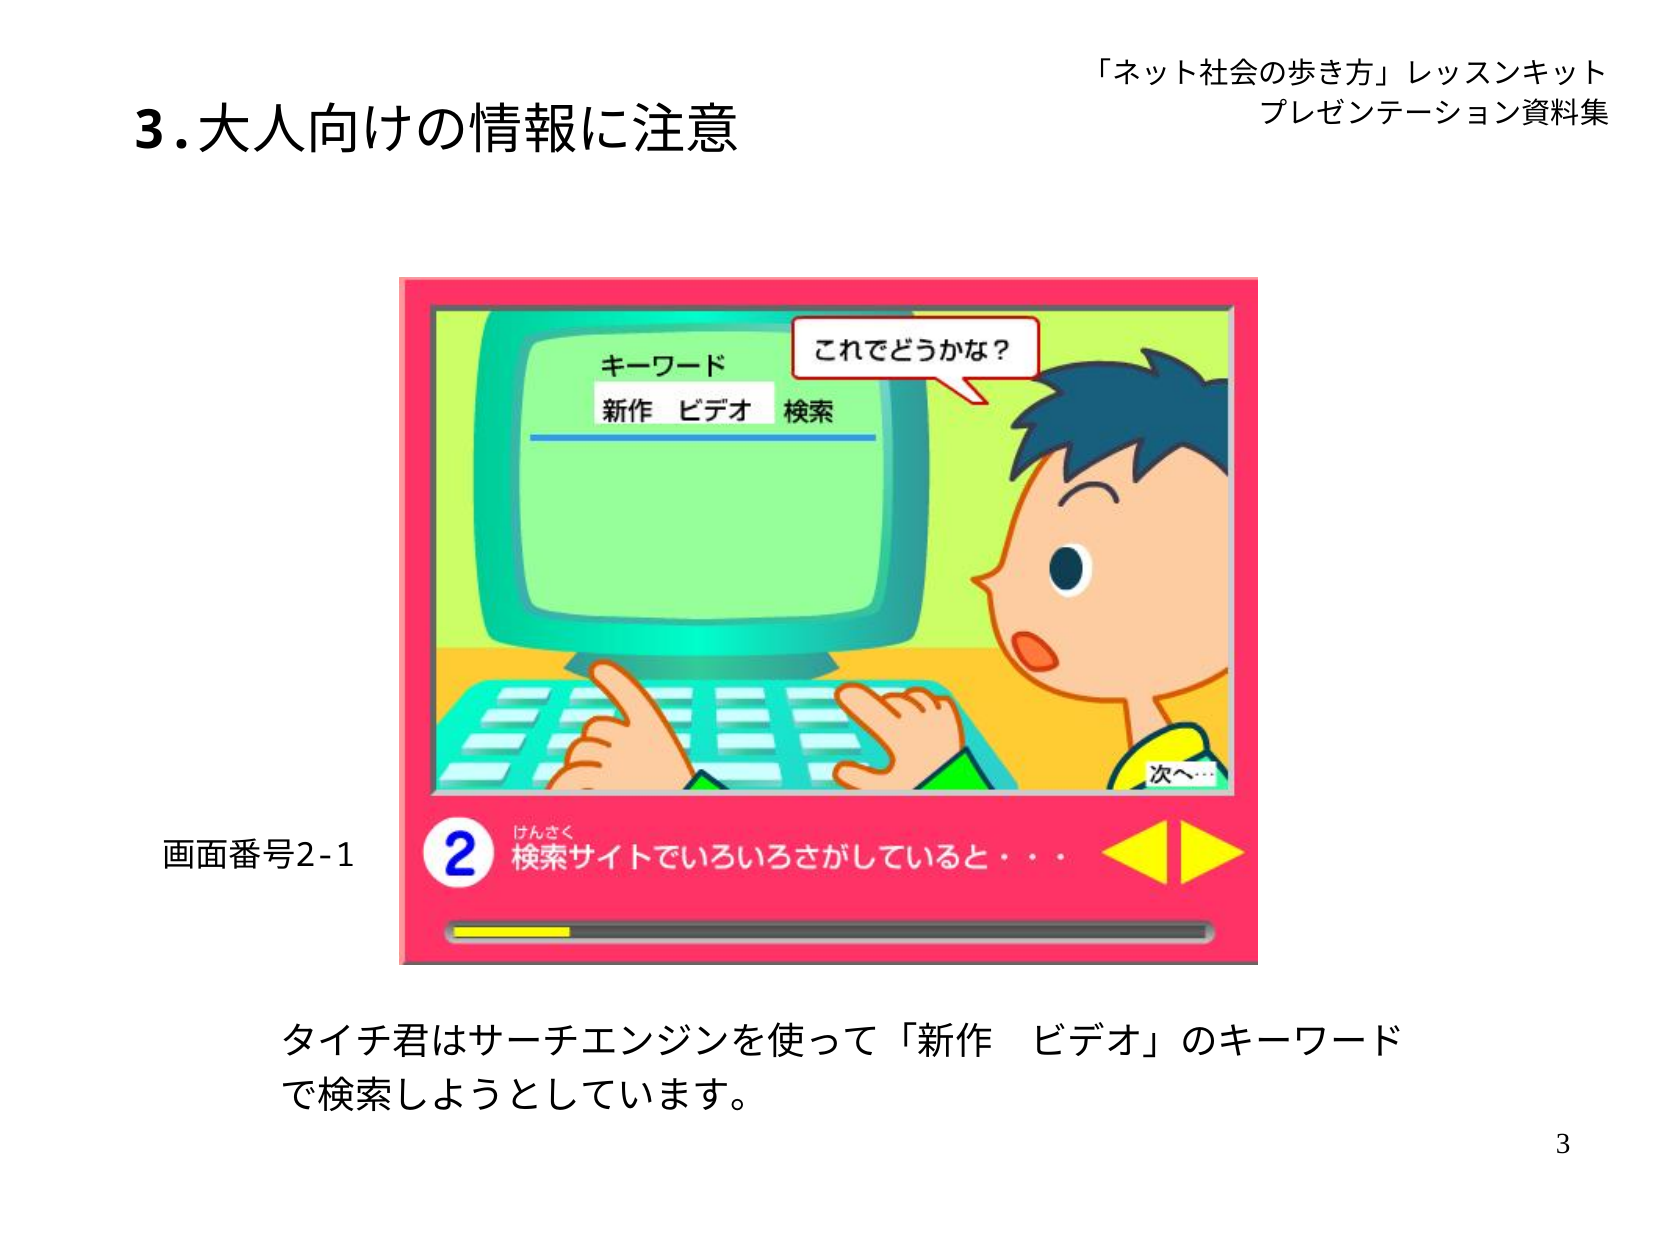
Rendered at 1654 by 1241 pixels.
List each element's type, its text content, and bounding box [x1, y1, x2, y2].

picture [399, 277, 1258, 965]
text_box 3.大人向けの情報に注意 [118, 88, 1093, 169]
text_box タイチ君はサーチエンジンを使って「新作 ビデオ」のキーワードで検索しようとしています。 [265, 1003, 1447, 1128]
text_box 「ネット社会の歩き方」レッスンキット プレゼンテーション資料集 [1062, 44, 1625, 139]
text_box 画面番号2-1 [147, 826, 384, 882]
